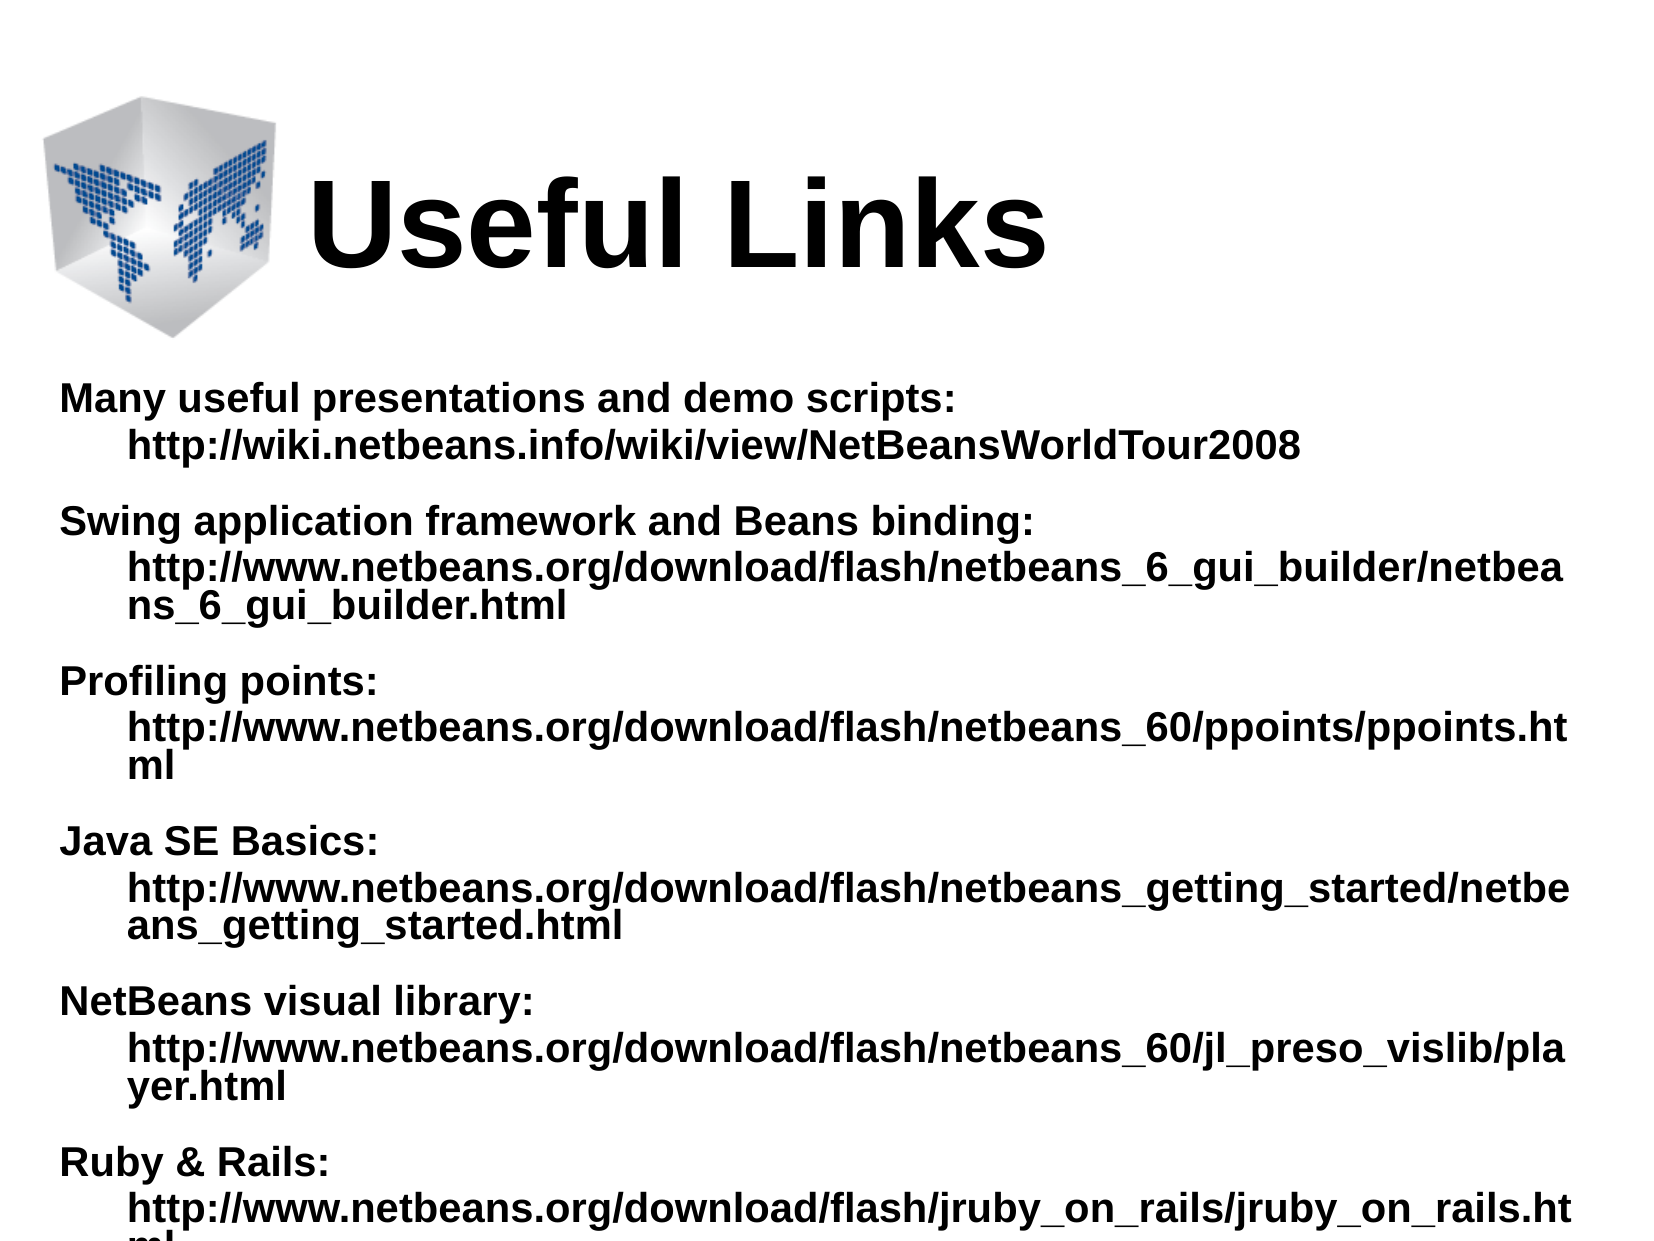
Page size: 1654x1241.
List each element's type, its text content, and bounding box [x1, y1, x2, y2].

picture [11, 84, 284, 349]
list Many useful presentations and demo scripts: http://wiki.netbeans.info/wiki/view/NetBeansWorldTour2008 Swing application framework and Beans binding:http://www.netbeans.org/download/flash/netbeans_6_gui_builder/netbeans_6_gui_builder.html Profiling points:http://www.netbeans.org/download/flash/netbeans_60/ppoints/ppoints.html Java SE Basics:http://www.netbeans.org/download/flash/netbeans_getting_started/netbeans_getting_started.html NetBeans visual library:http://www.netbeans.org/download/flash/netbeans_60/jl_preso_vislib/player.html Ruby & Rails:http://www.netbeans.org/download/flash/jruby_on_rails/jruby_on_rails.htmlhttp://www.netbeans.org/download/flash/jruby_editing/jruby_editing.html [41, 375, 1576, 1163]
title Useful Links [307, 120, 1500, 328]
